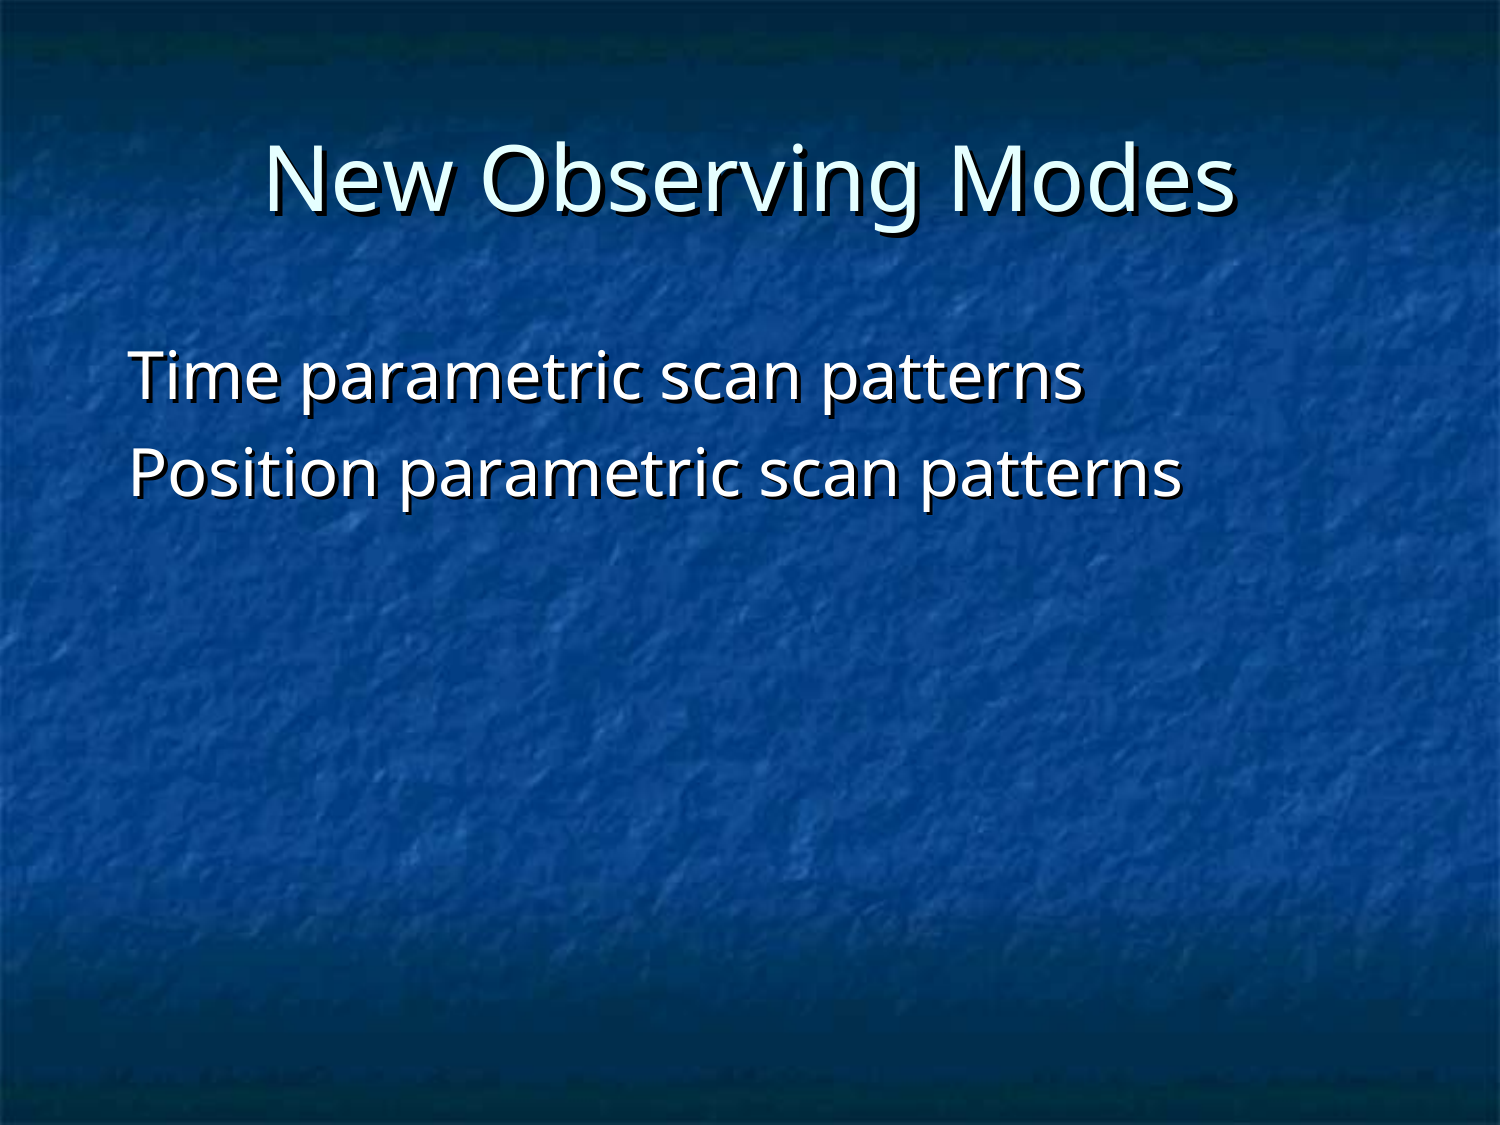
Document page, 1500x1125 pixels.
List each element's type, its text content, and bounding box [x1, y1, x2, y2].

picture [0, 0, 1500, 1125]
list Time parametric scan patterns Position parametric scan patterns [75, 324, 1425, 1001]
title New Observing Modes [75, 62, 1425, 288]
